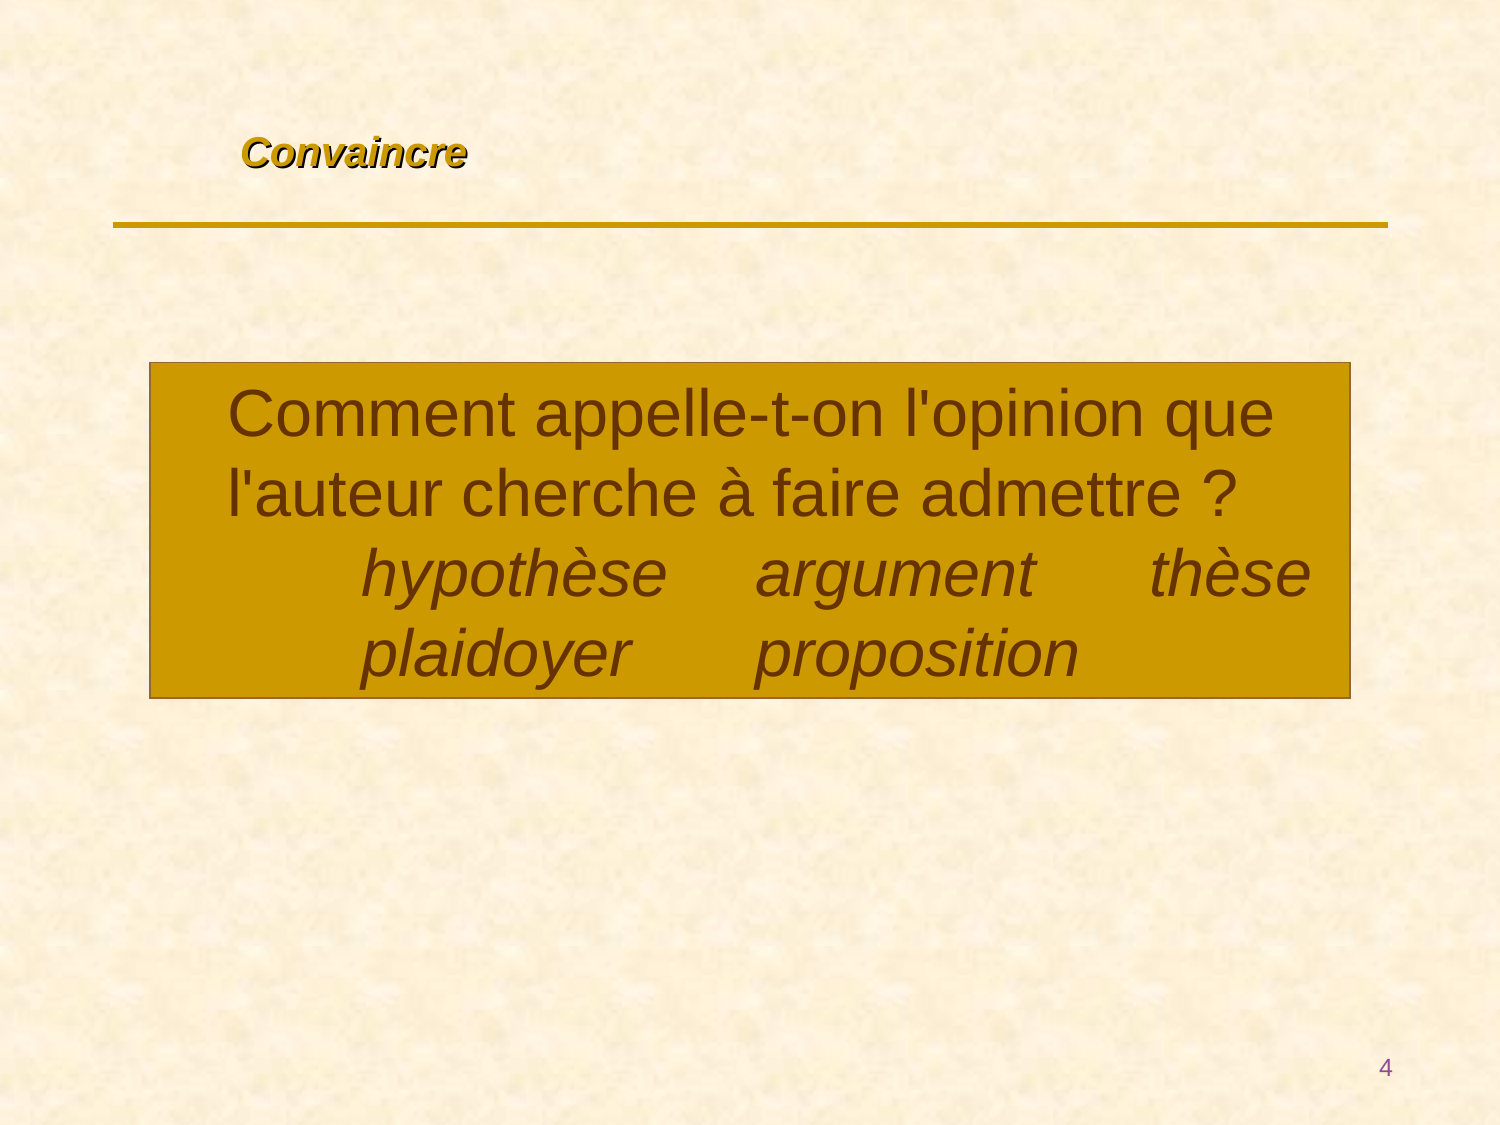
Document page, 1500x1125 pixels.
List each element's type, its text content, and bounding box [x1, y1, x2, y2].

text_box Convaincre [225, 116, 483, 183]
text_box Comment appelle-t-on l'opinion que l'auteur cherche à faire admettre ? hypothèse argument thèse plaidoyer proposition [150, 362, 1351, 698]
picture [0, 0, 1500, 1125]
